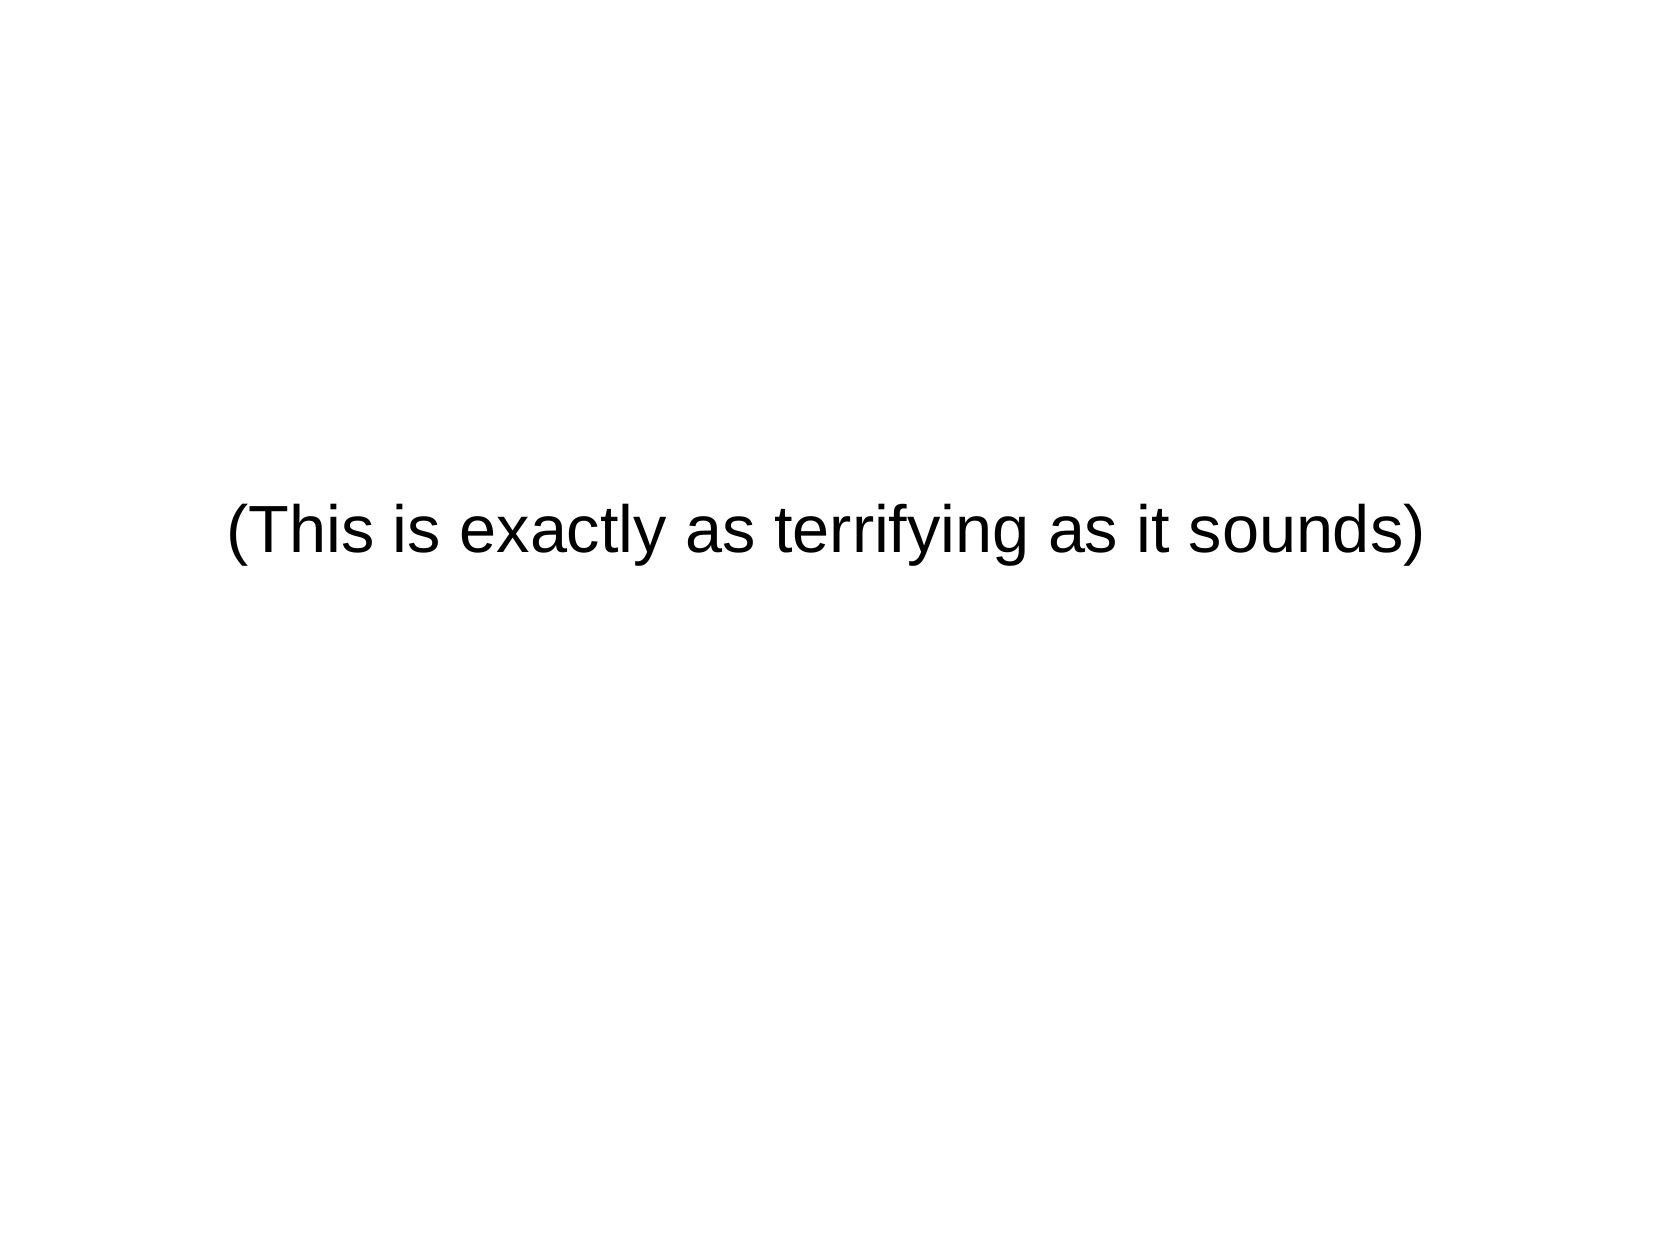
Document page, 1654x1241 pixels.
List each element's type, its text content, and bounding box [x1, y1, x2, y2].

subtitle (This is exactly as terrifying as it sounds) [82, 49, 1571, 1010]
